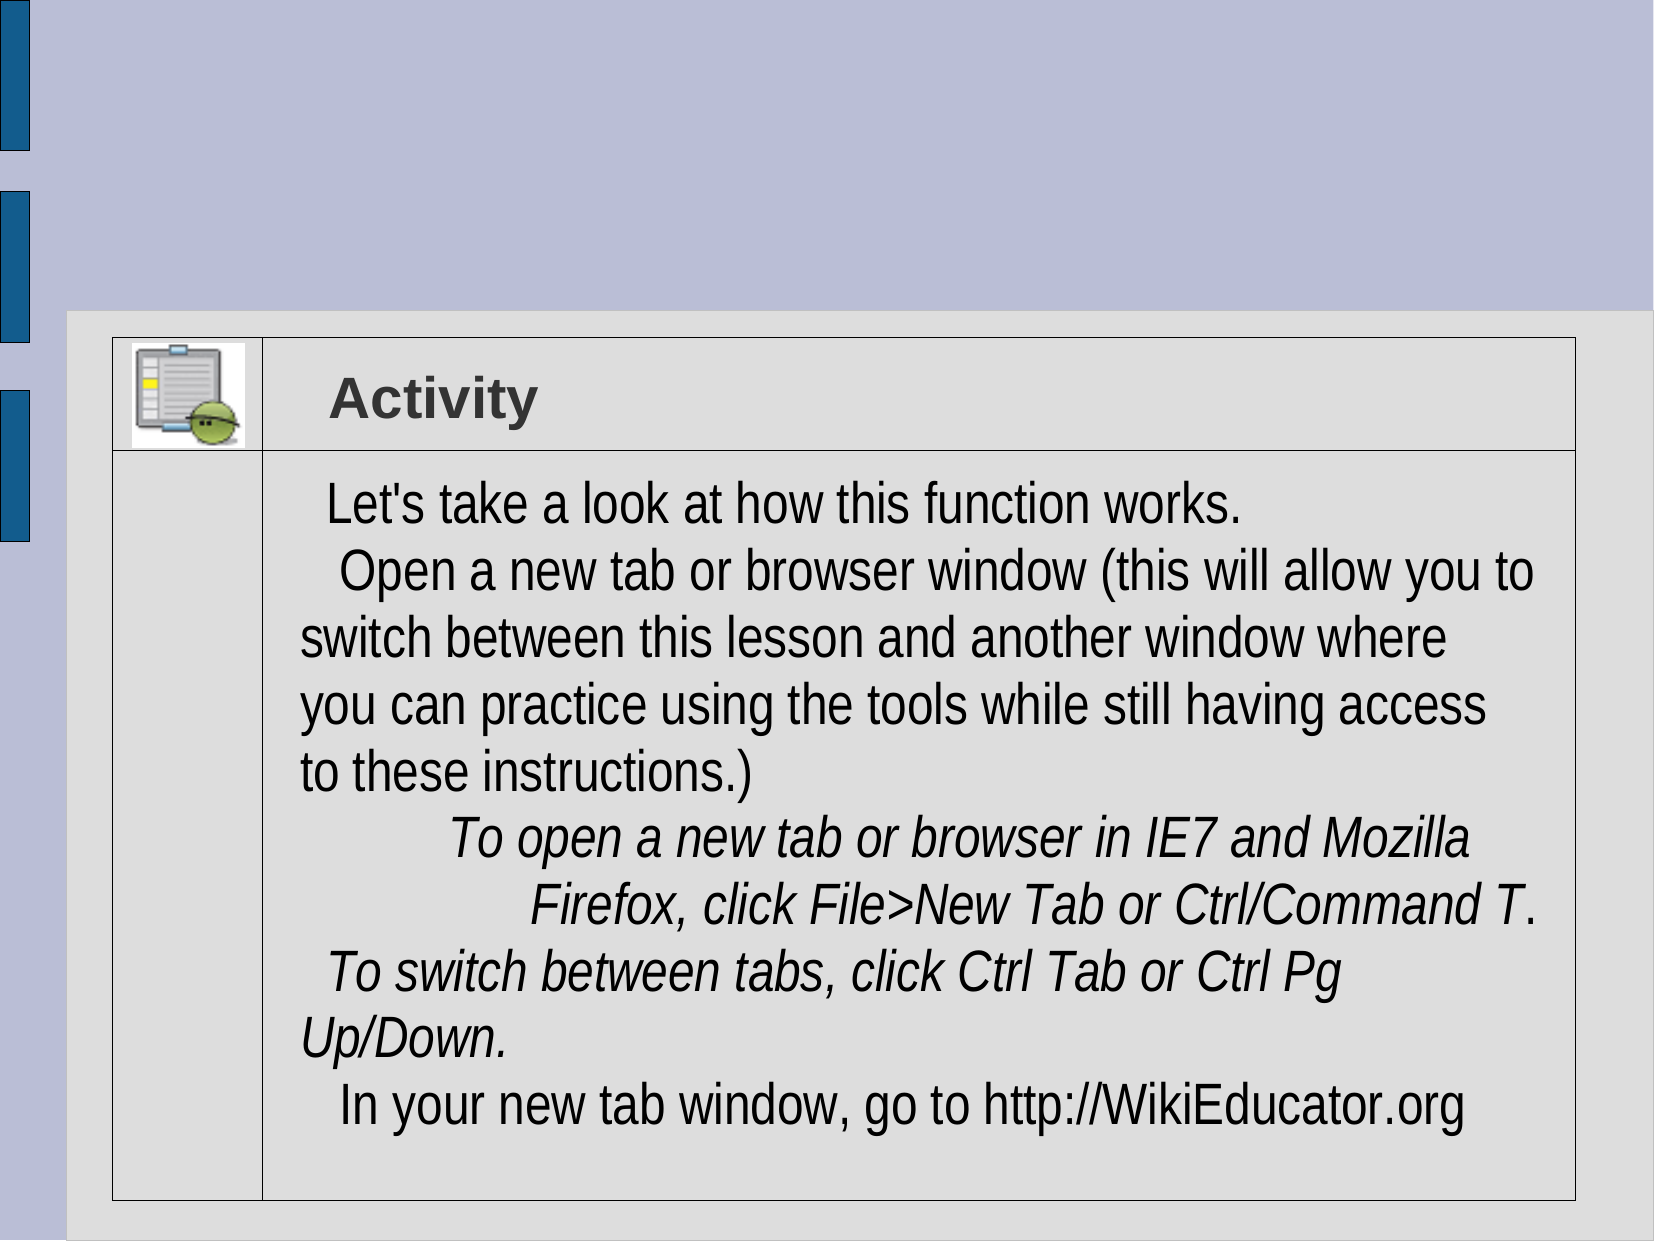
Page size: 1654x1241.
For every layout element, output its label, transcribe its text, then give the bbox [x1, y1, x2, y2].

text_box Activity [268, 347, 601, 451]
subtitle Let's take a look at how this function works. Open a new tab or browser window (this will allow you to switch between this lesson and another window where you can practice using the tools while still having access to these instructions.) To open a new tab or browser in IE7 and Mozilla Firefox, click File>New Tab or Ctrl/Command T. To switch between tabs, click Ctrl Tab or Ctrl Pg Up/Down. In your new tab window, go to http://WikiEducator.org [300, 450, 1538, 1157]
picture [132, 343, 245, 448]
